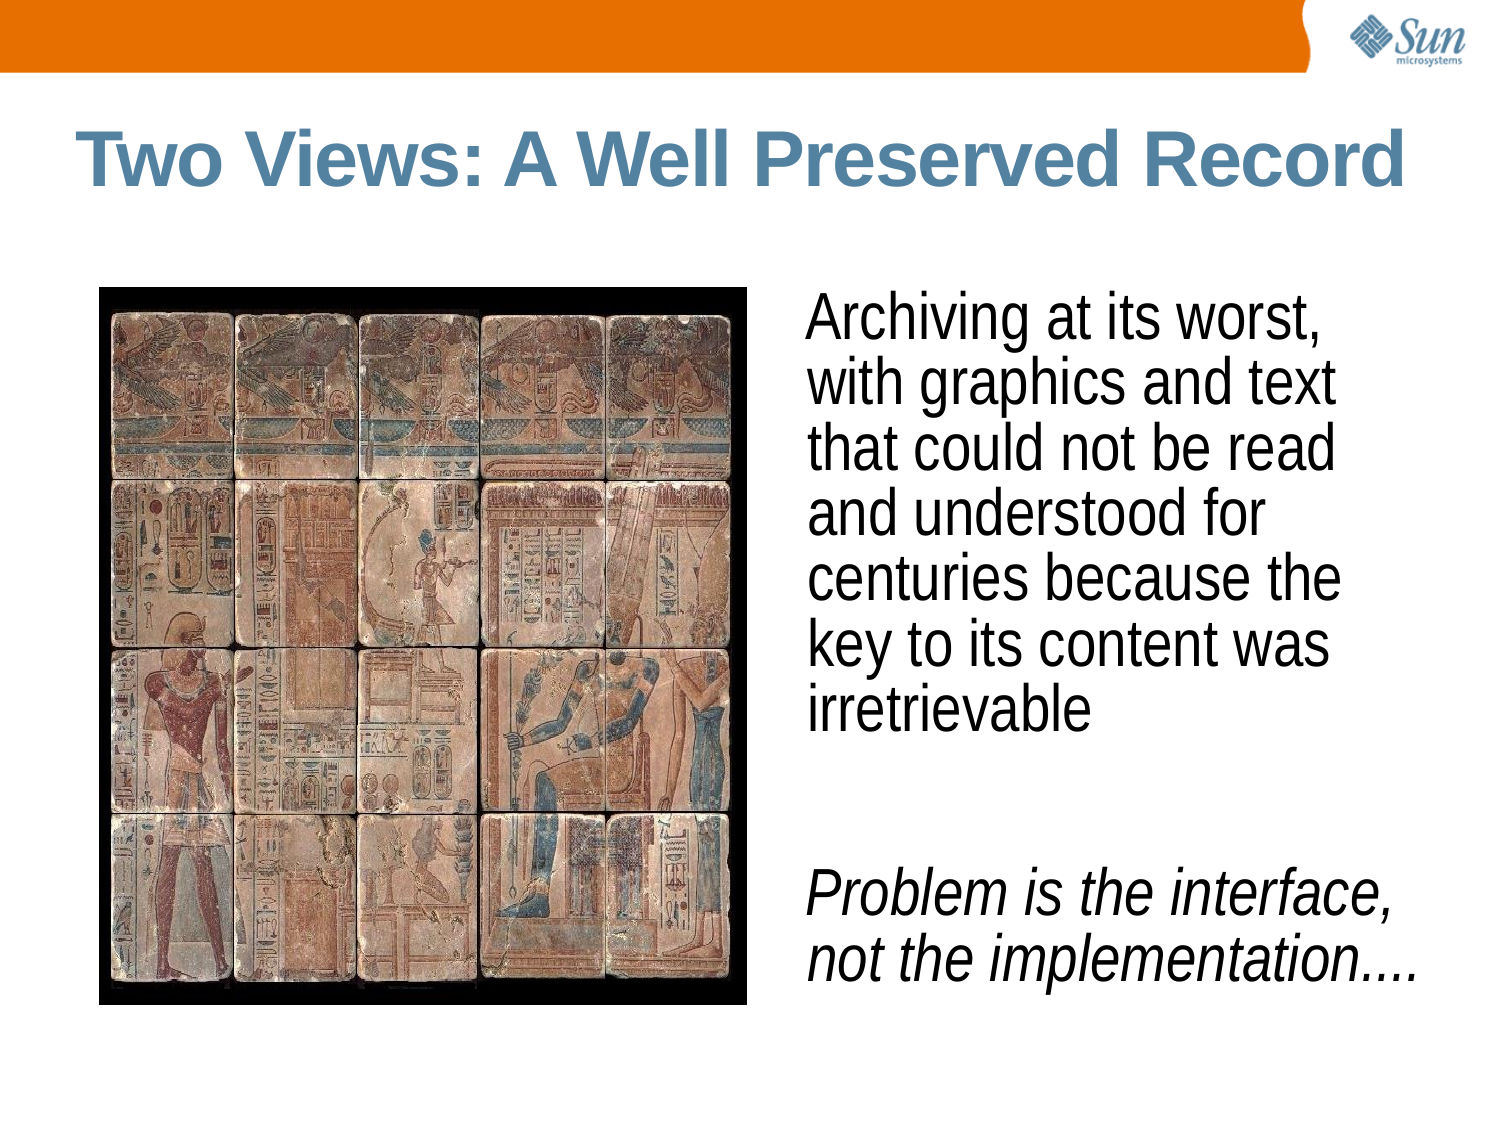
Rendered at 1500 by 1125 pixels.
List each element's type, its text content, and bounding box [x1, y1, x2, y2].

picture [0, 0, 1500, 75]
list Archiving at its worst, with graphics and text that could not be read and understood for centuries because the key to its content was irretrievable Problem is the interface, not the implementation.... [778, 287, 1426, 1118]
title Two Views: A Well Preserved Record [75, 122, 1438, 292]
picture [99, 287, 747, 1006]
